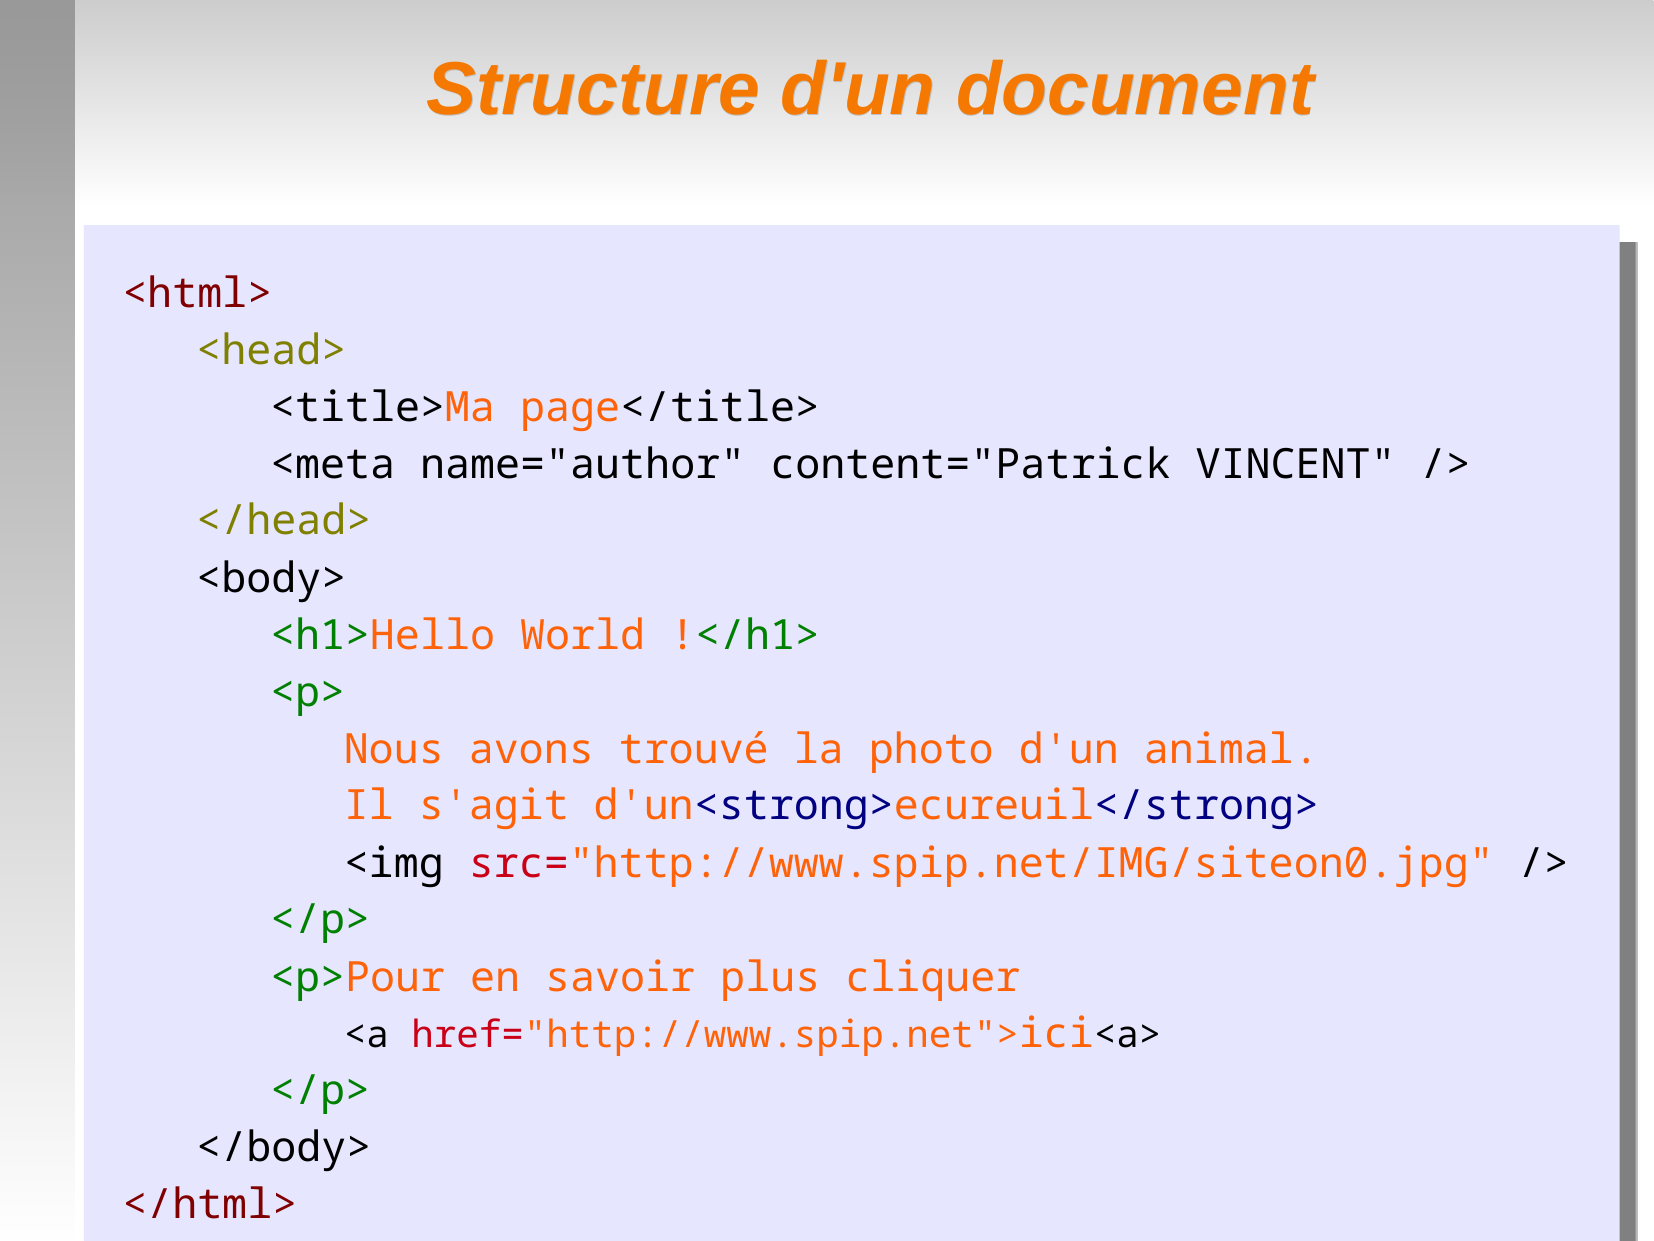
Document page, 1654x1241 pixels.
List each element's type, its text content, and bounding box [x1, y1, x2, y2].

text_box <html> <head> <title>Ma page</title> <meta name="author" content="Patrick VINCENT" /> </head> <body> <h1>Hello World !</h1> <p> Nous avons trouvé la photo d'un animal. Il s'agit d'un<strong>ecureuil</strong> <img src="http://www.spip.net/IMG/siteon0.jpg" /> </p> <p>Pour en savoir plus cliquer <a href="http://www.spip.net">ici<a> </p> </body> </html> [83, 225, 1620, 1125]
title Structure d'un document [88, 0, 1654, 178]
